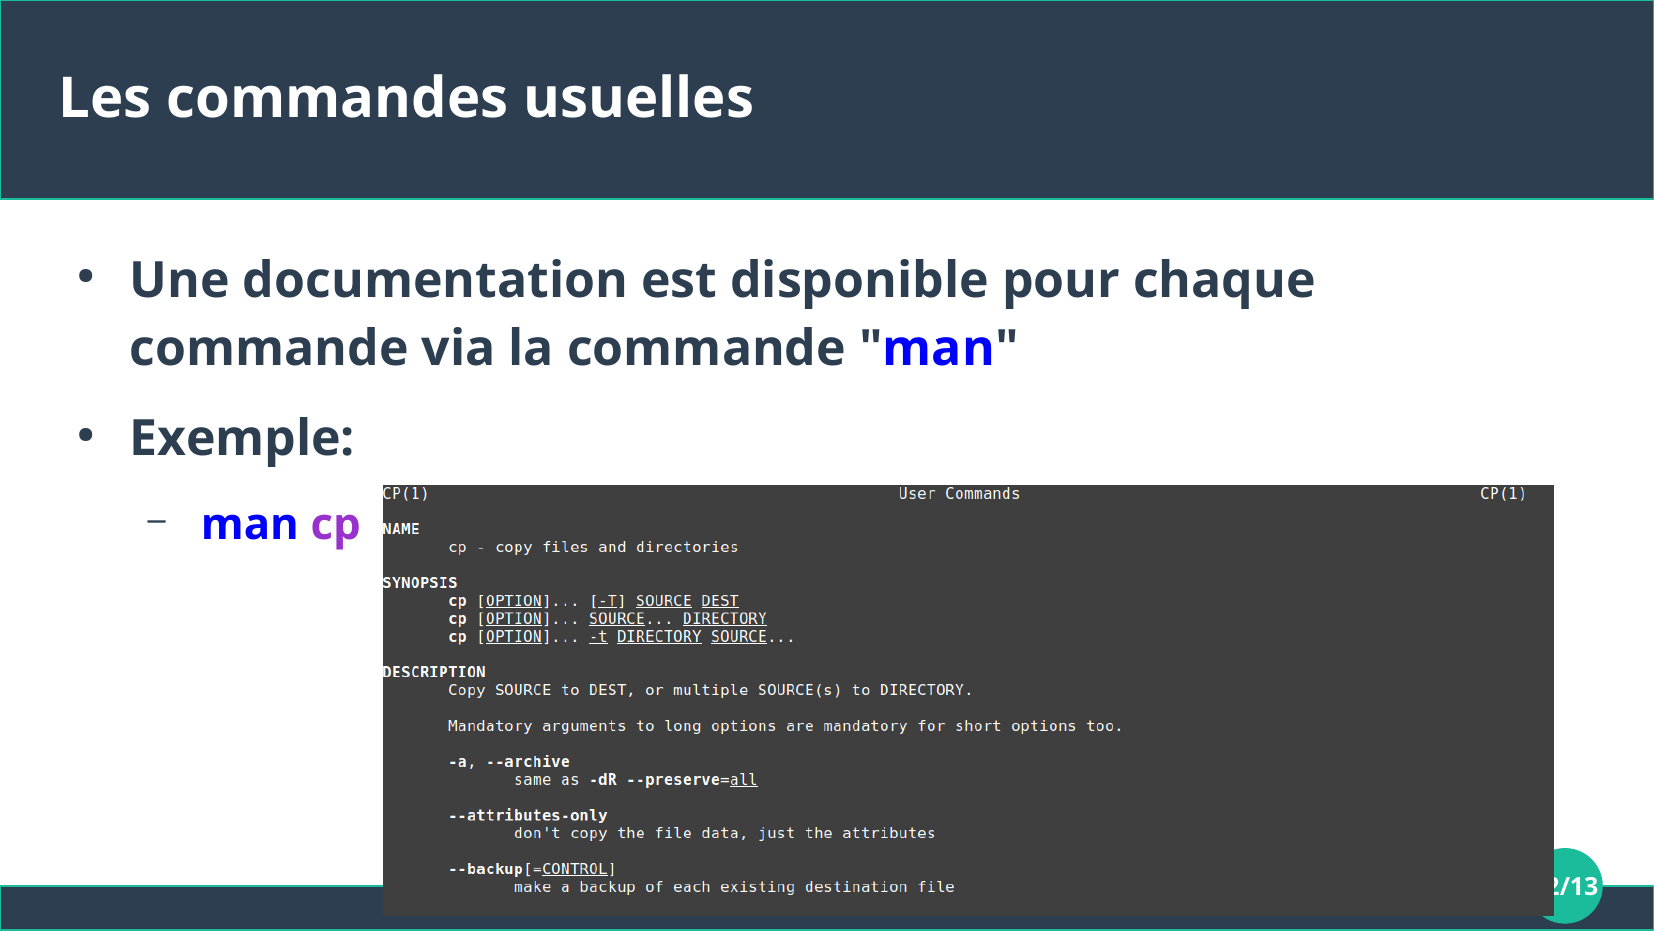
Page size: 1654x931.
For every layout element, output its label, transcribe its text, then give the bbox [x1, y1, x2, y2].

title Les commandes usuelles [59, 37, 1595, 155]
picture [383, 485, 1554, 916]
list Une documentation est disponible pour chaque commande via la commande "man" Exemple: man cp [59, 243, 1595, 864]
